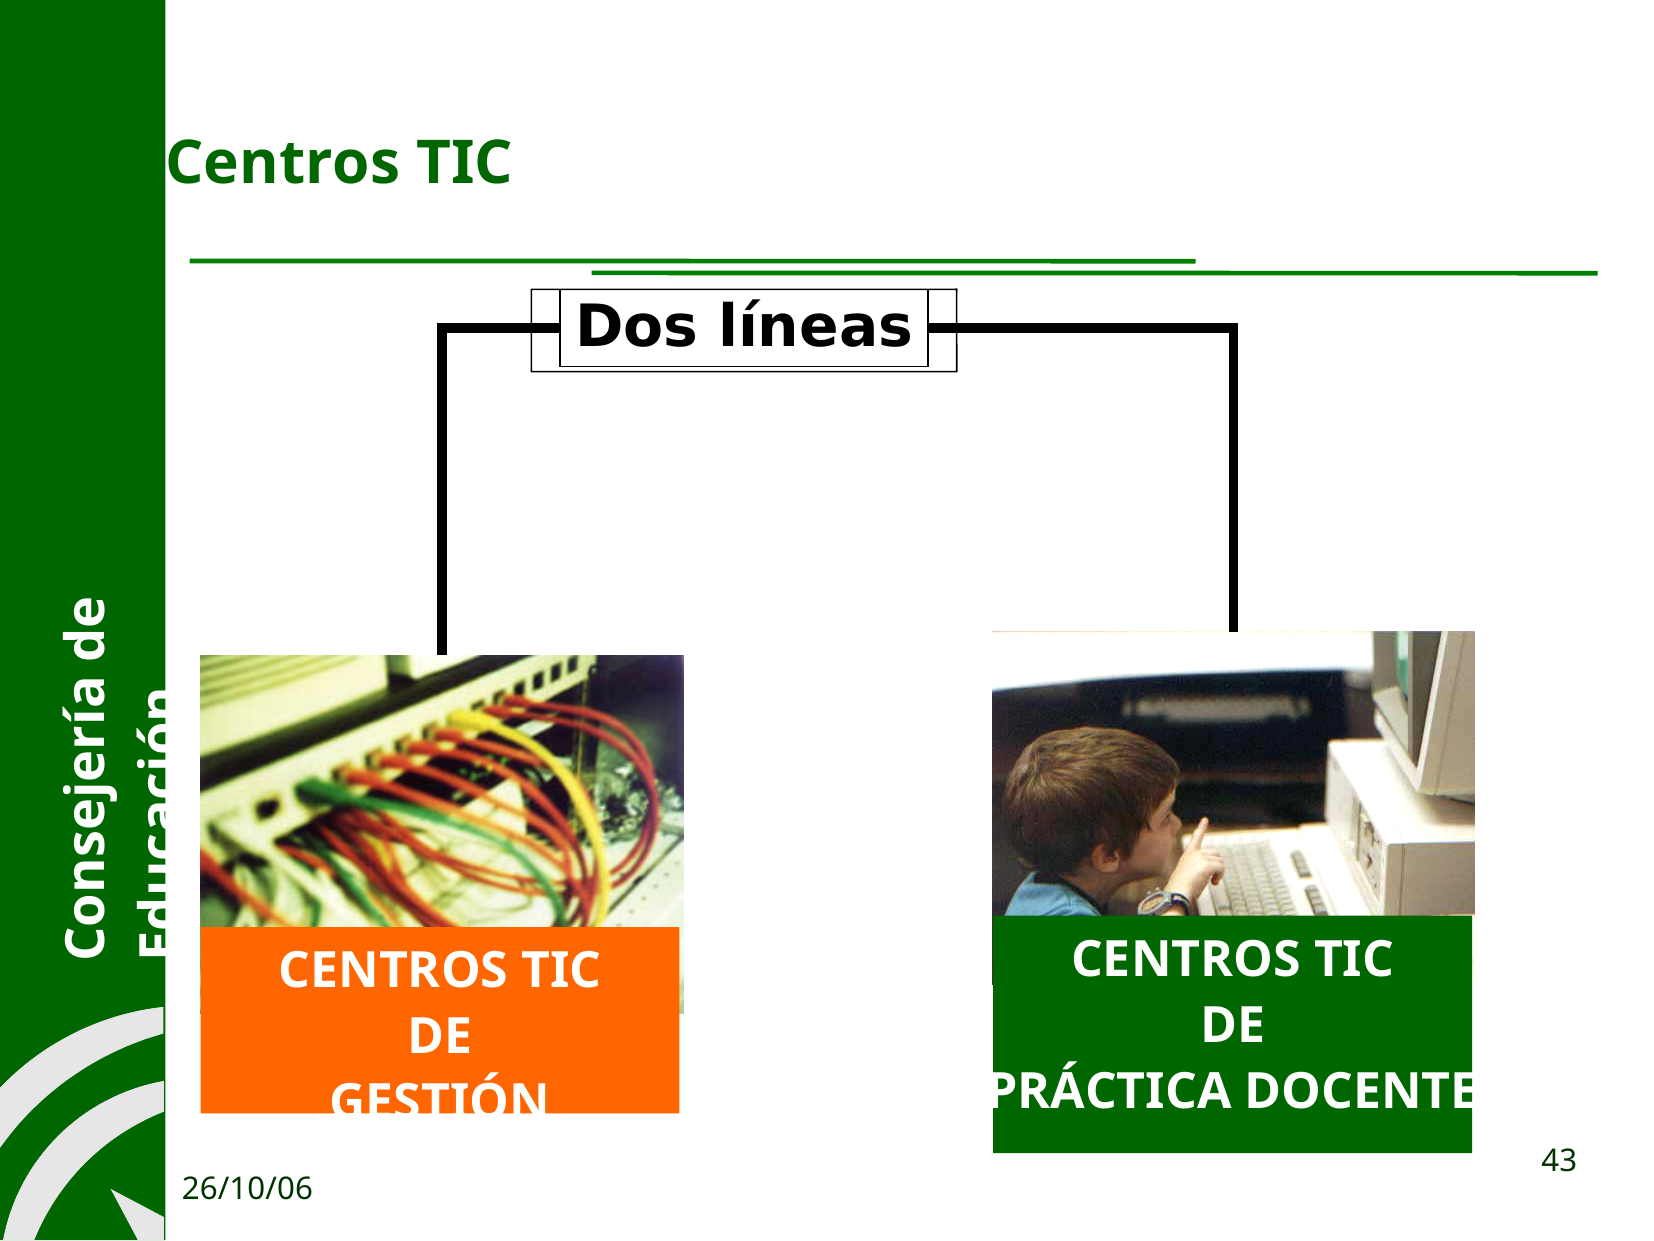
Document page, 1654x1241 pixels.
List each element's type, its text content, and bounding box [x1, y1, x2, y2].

picture [992, 631, 1475, 915]
text_box [200, 927, 263, 1114]
text_box [617, 927, 680, 1114]
picture [200, 655, 684, 1014]
text_box CENTROS TIC DE PRÁCTICA DOCENTE [971, 915, 1494, 1130]
text_box [993, 1130, 1473, 1154]
title Centros TIC [165, 49, 1572, 257]
text_box Dos líneas [560, 289, 929, 367]
text_box CENTROS TIC DE GESTIÓN [263, 927, 617, 1142]
